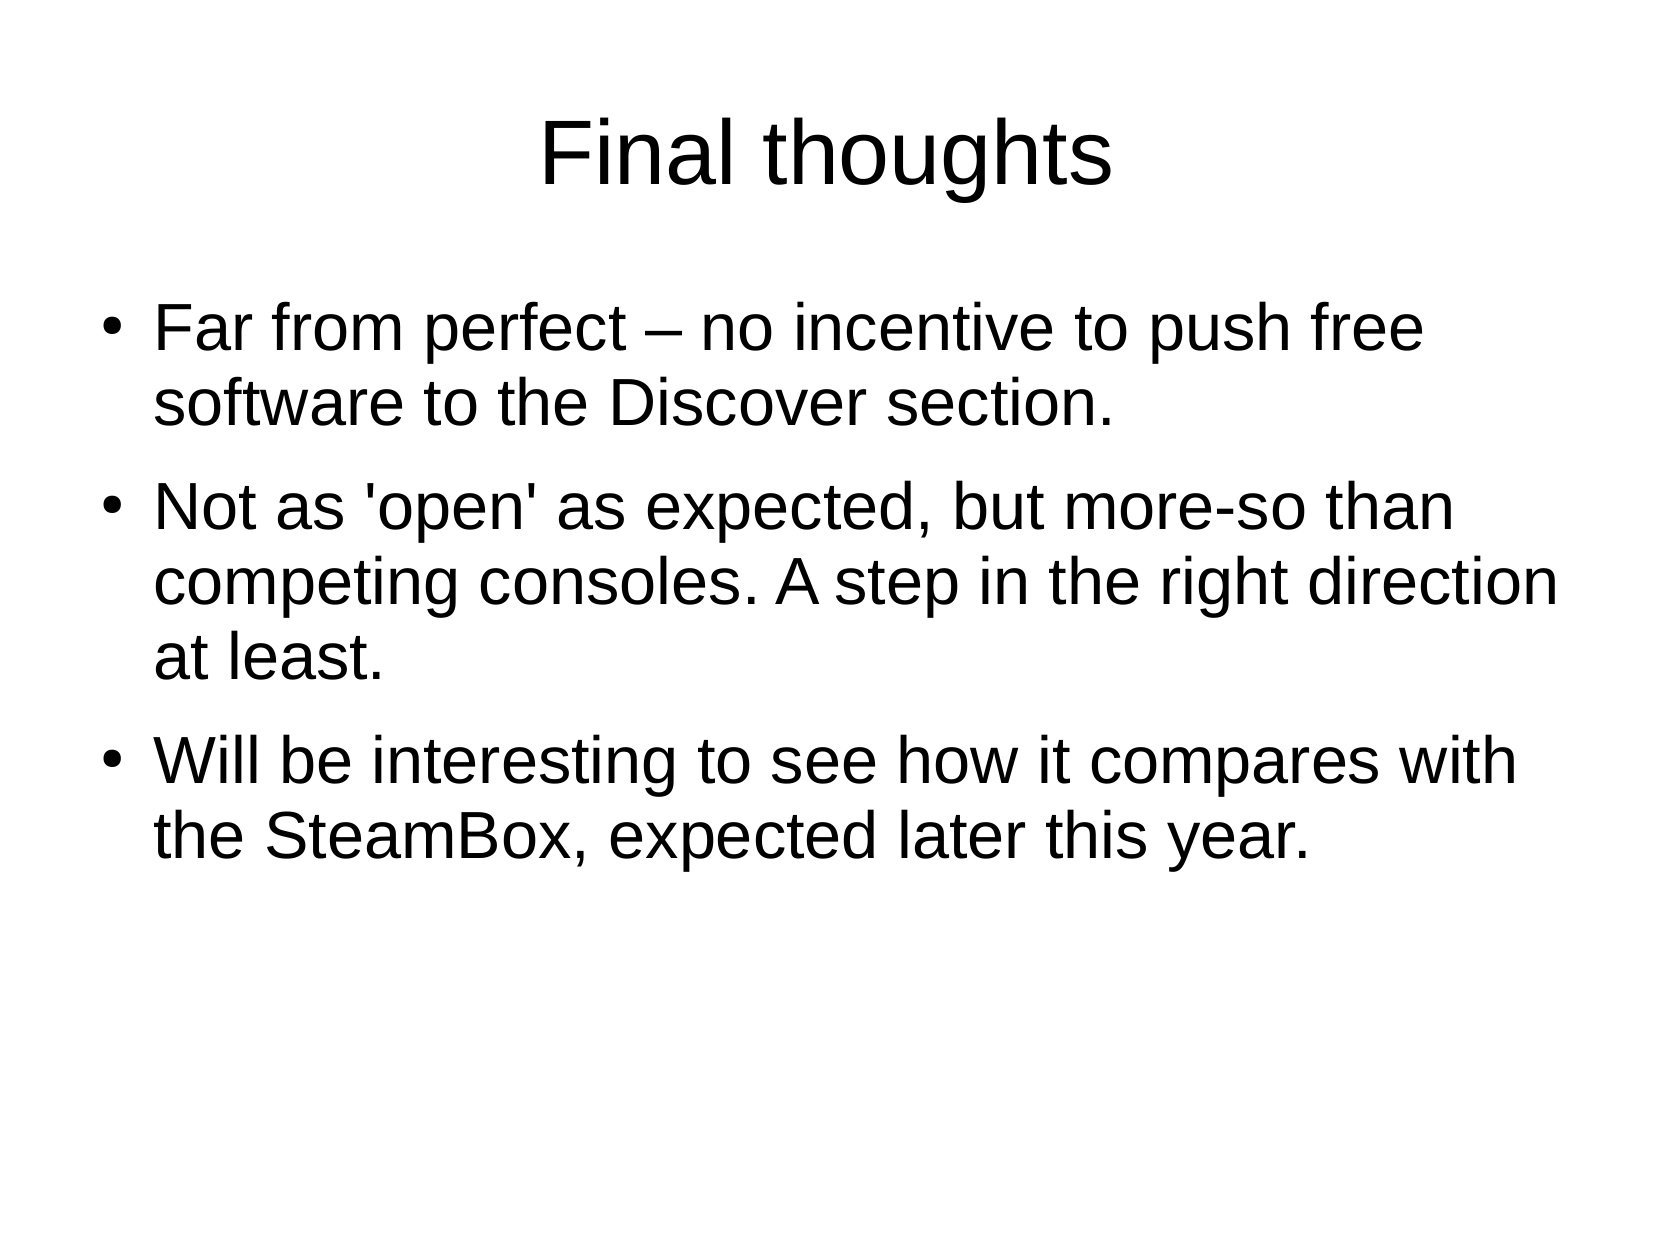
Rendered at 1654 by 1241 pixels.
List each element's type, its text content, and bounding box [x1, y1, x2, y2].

list Far from perfect – no incentive to push free software to the Discover section. Not as 'open' as expected, but more-so than competing consoles. A step in the right direction at least. Will be interesting to see how it compares with the SteamBox, expected later this year. [82, 290, 1571, 1010]
title Final thoughts [82, 49, 1571, 257]
